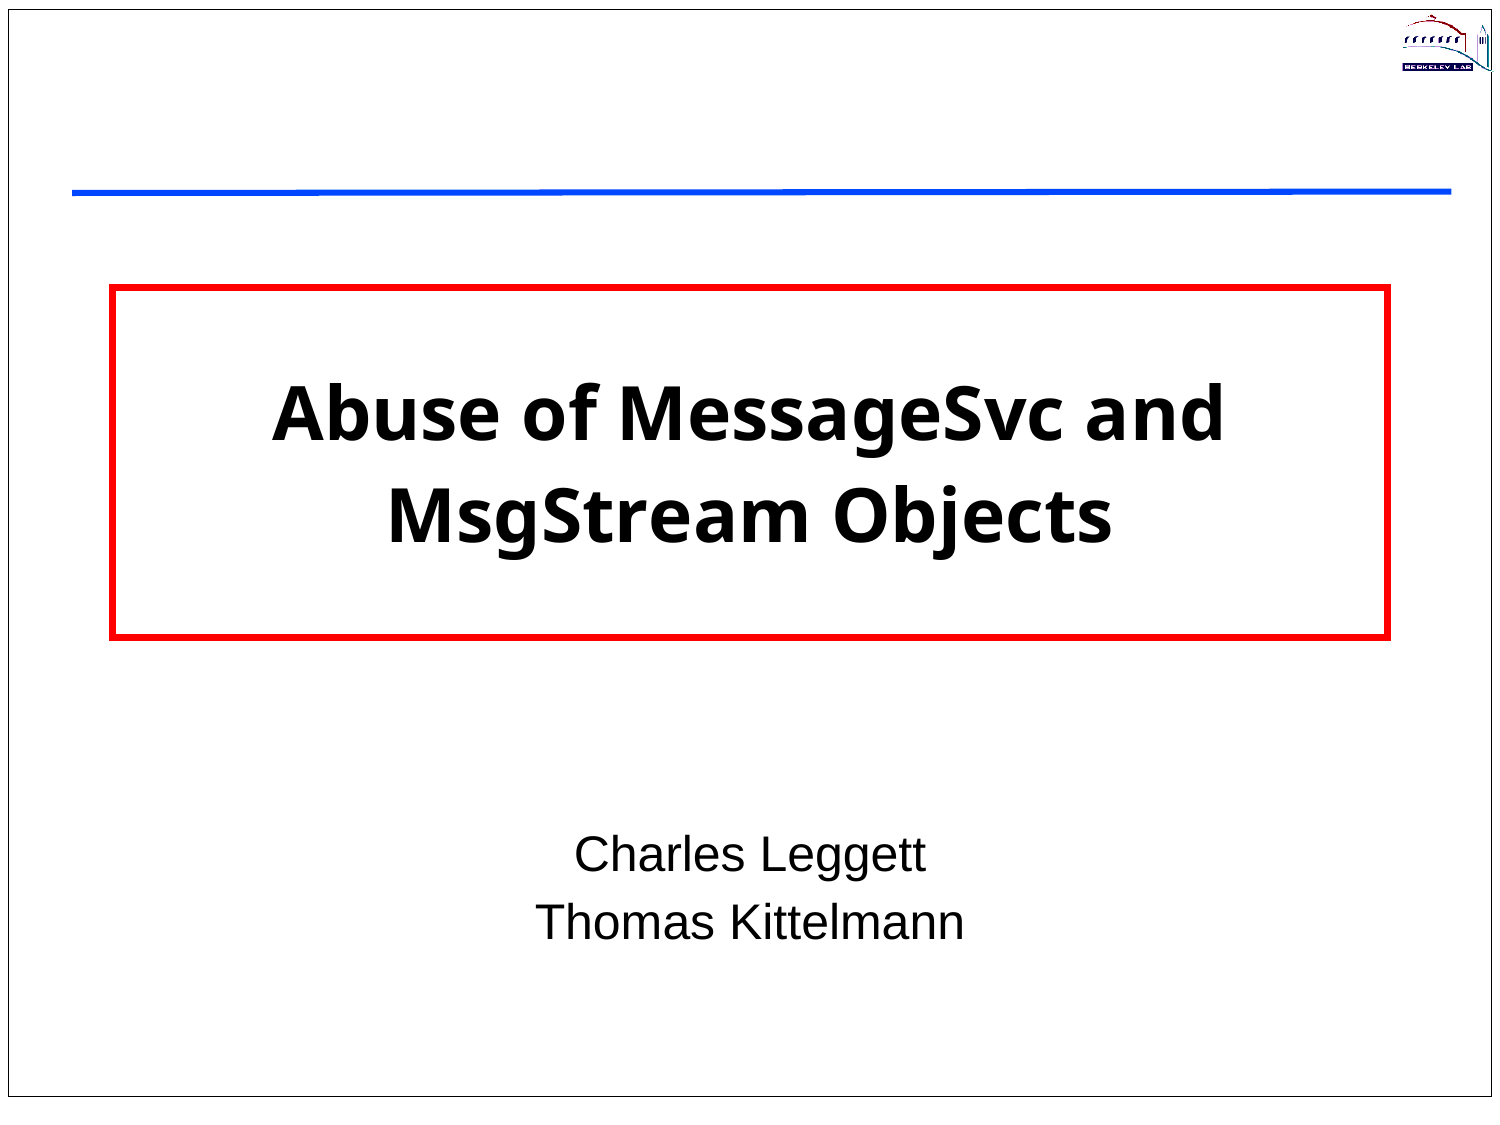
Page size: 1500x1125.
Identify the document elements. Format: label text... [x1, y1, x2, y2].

picture [1391, 10, 1500, 80]
title Abuse of MessageSvc and MsgStream Objects [112, 287, 1388, 638]
subtitle Charles Leggett Thomas Kittelmann [225, 750, 1276, 1038]
